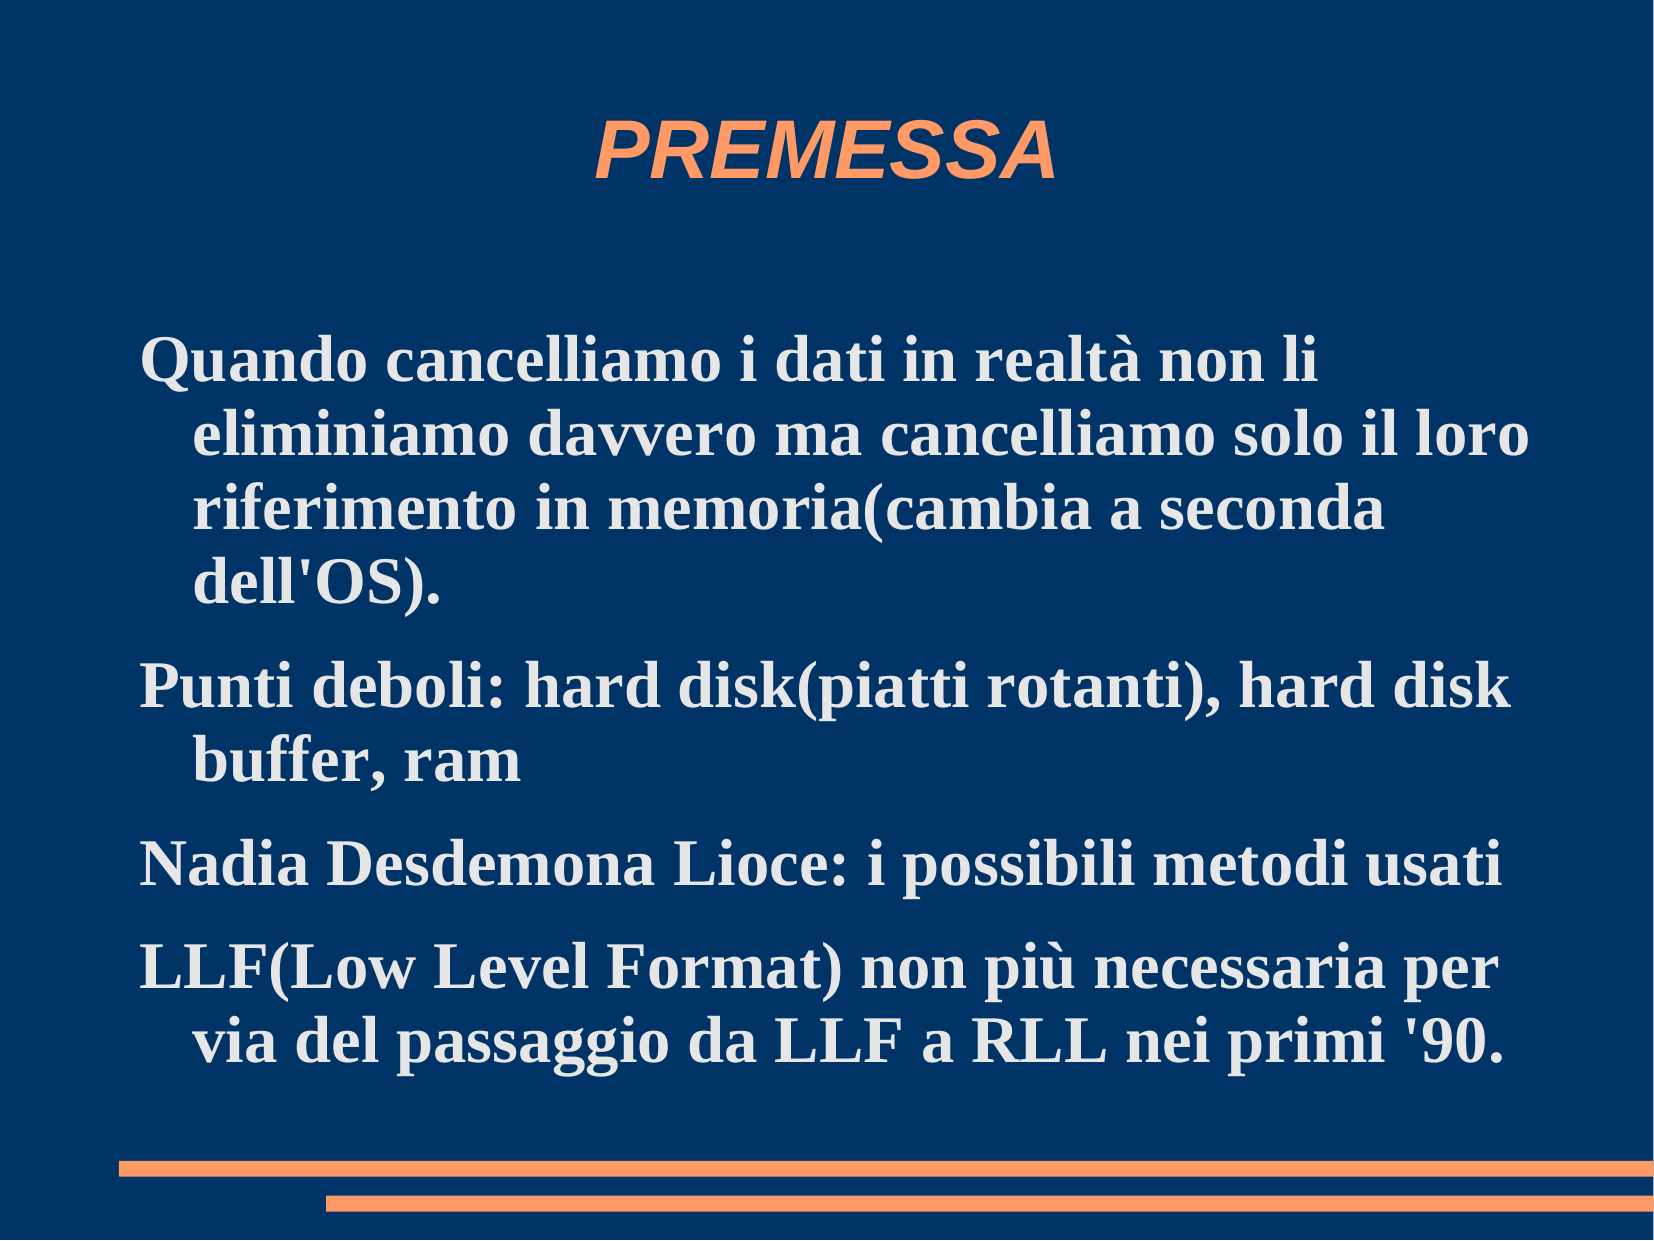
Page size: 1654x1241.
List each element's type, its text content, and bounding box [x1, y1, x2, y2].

title PREMESSA [121, 46, 1534, 254]
list Quando cancelliamo i dati in realtà non li eliminiamo davvero ma cancelliamo solo il loro riferimento in memoria(cambia a seconda dell'OS). Punti deboli: hard disk(piatti rotanti), hard disk buffer, ram Nadia Desdemona Lioce: i possibili metodi usati LLF(Low Level Format) non più necessaria per via del passaggio da LLF a RLL nei primi '90. [121, 322, 1561, 1118]
